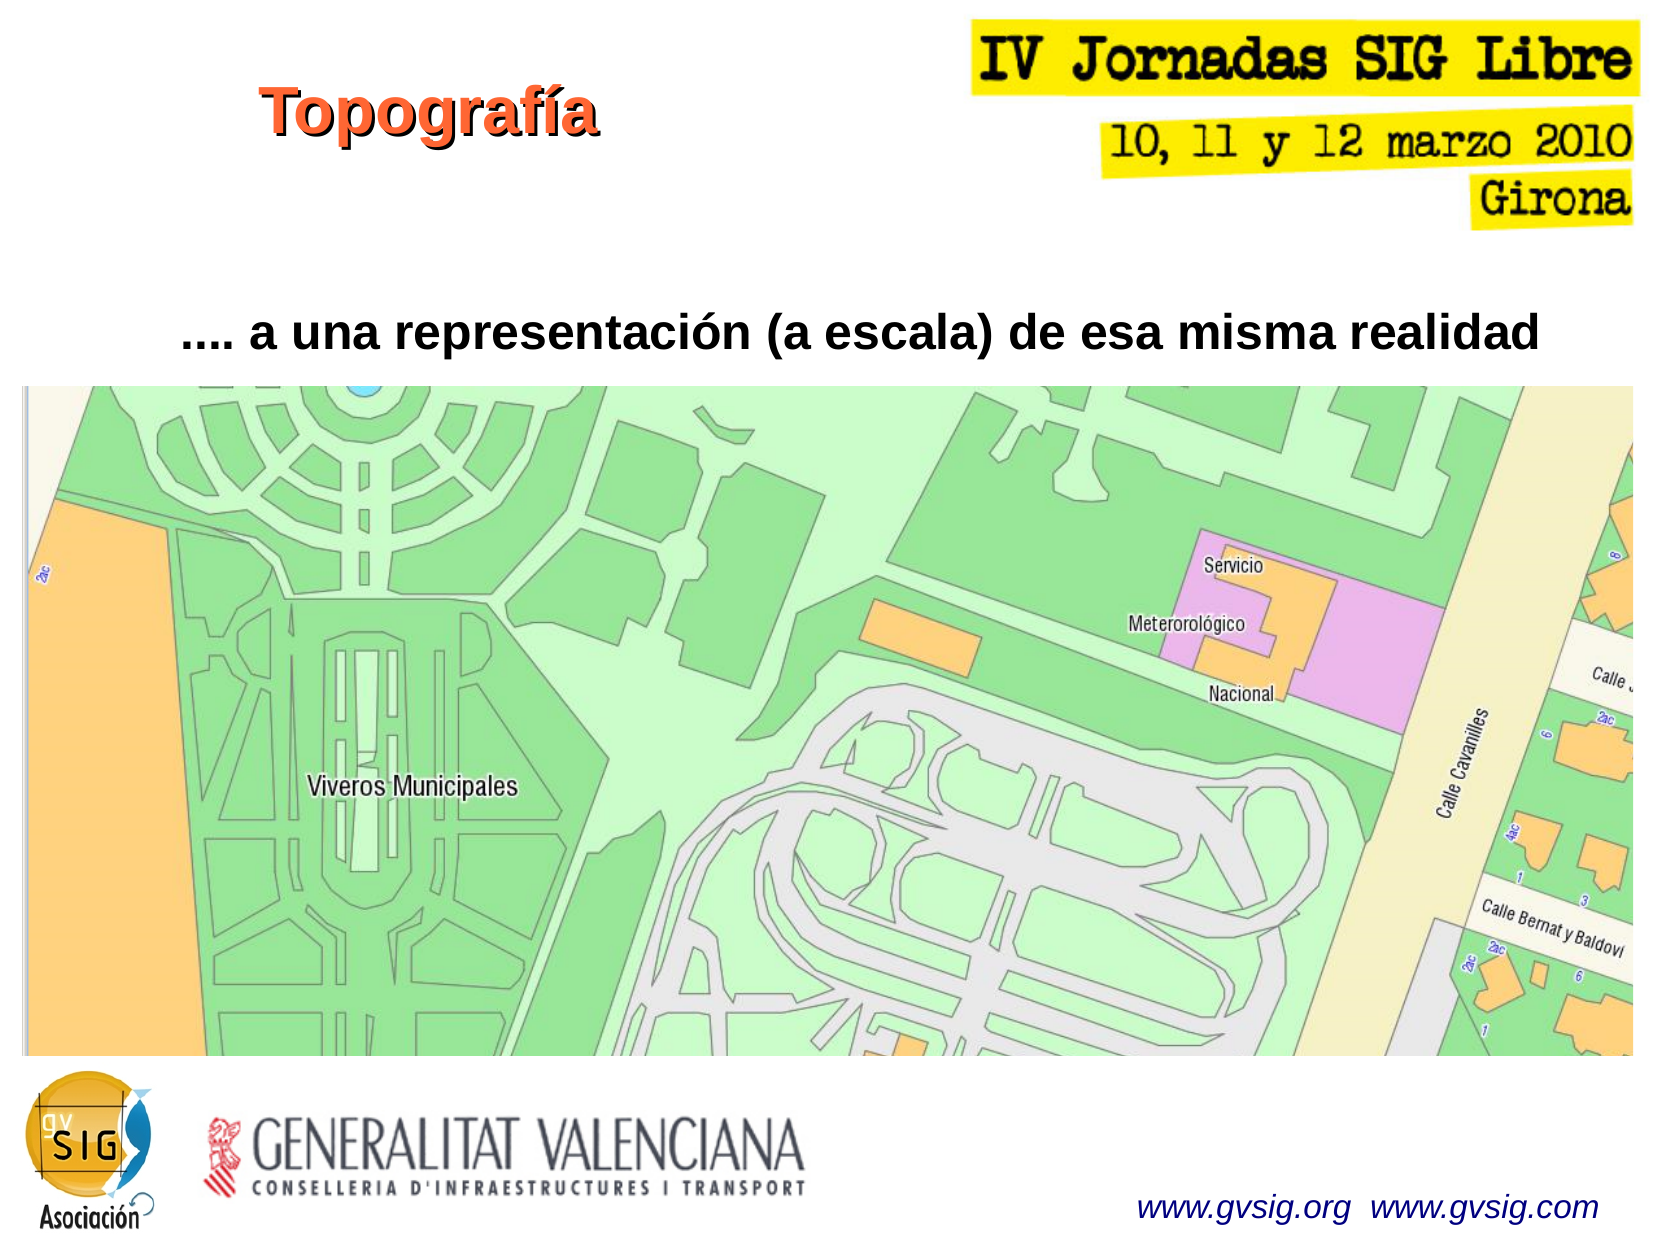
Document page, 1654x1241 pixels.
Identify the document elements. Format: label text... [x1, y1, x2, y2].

picture [0, 1062, 178, 1241]
picture [956, 0, 1654, 276]
text_box .... a una representación (a escala) de esa misma realidad [106, 248, 1595, 594]
title Topografía [0, 14, 857, 207]
picture [197, 1110, 815, 1204]
picture [22, 386, 1634, 1056]
